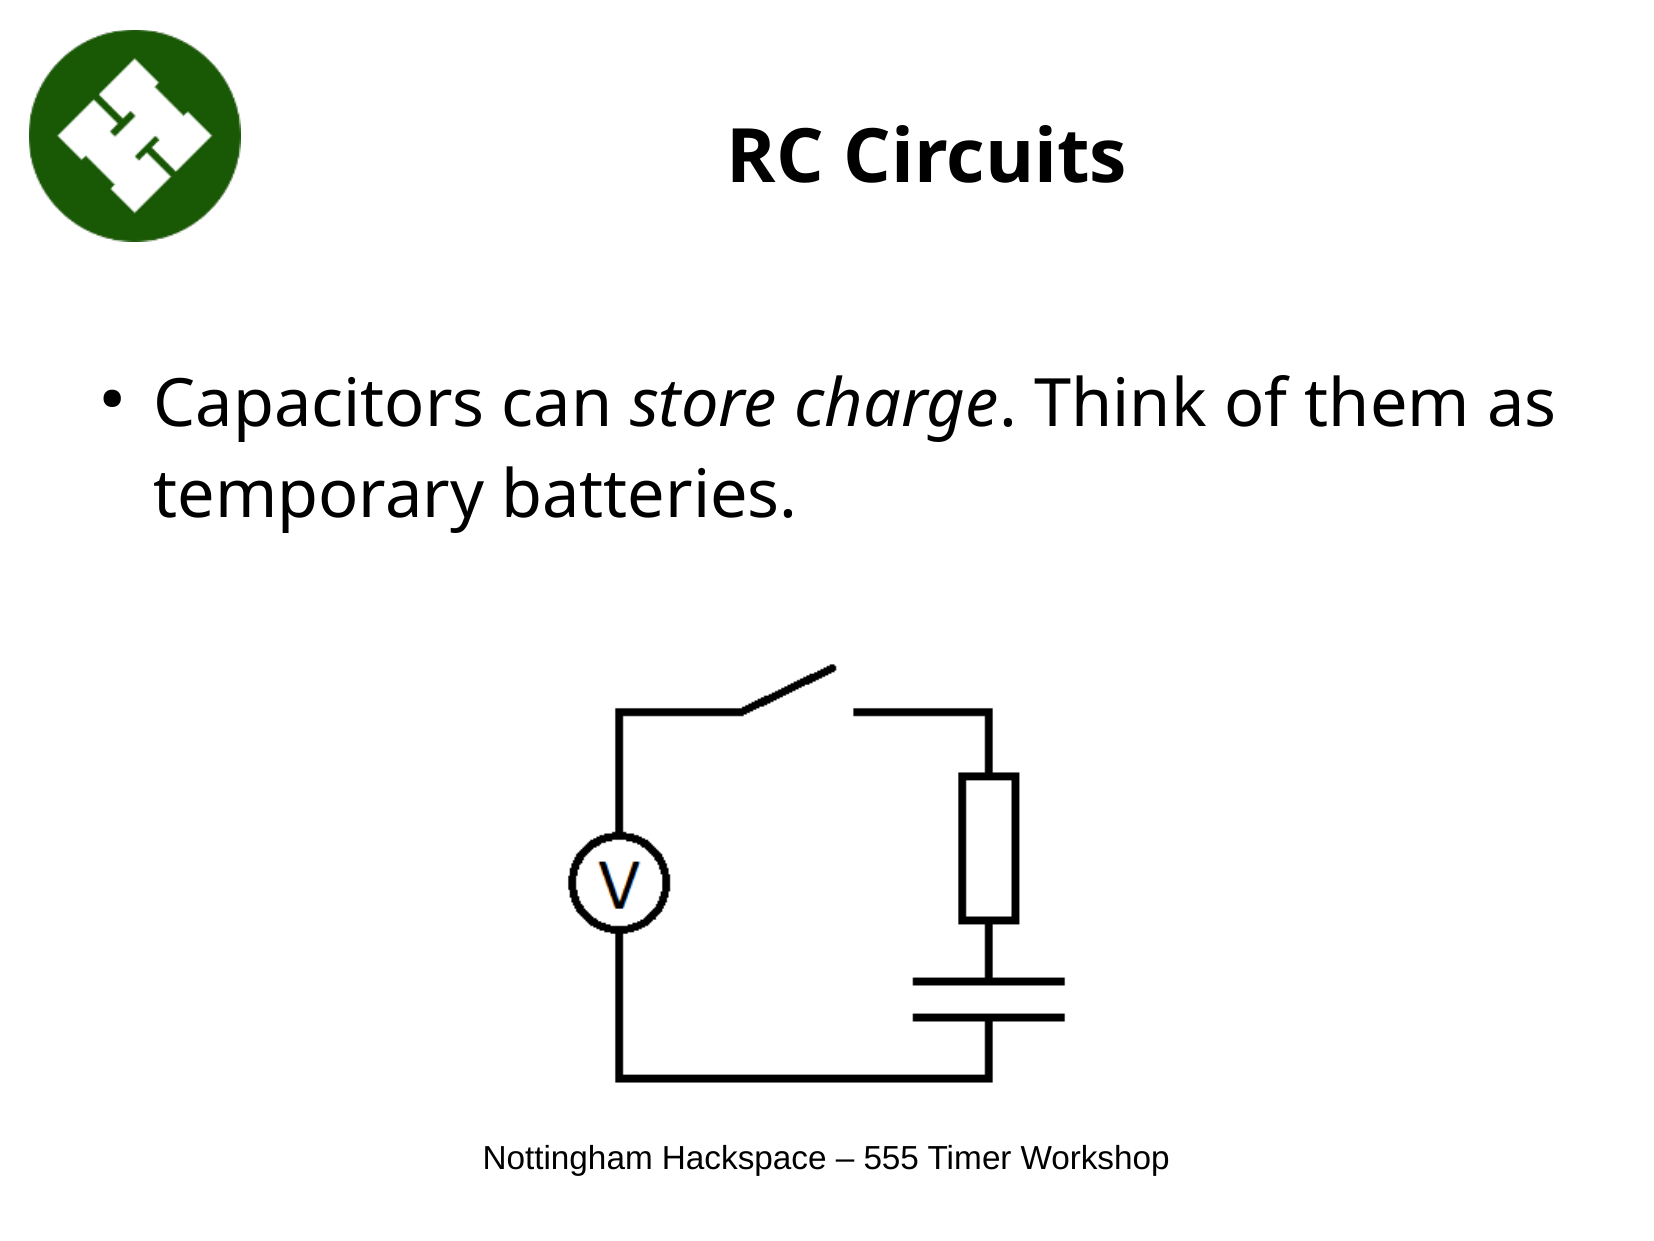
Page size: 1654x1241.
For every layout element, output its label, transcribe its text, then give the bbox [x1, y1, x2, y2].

list Capacitors can store charge. Think of them as temporary batteries. [82, 355, 1571, 928]
picture [556, 649, 1087, 1123]
picture [29, 30, 241, 242]
title RC Circuits [283, 49, 1571, 257]
